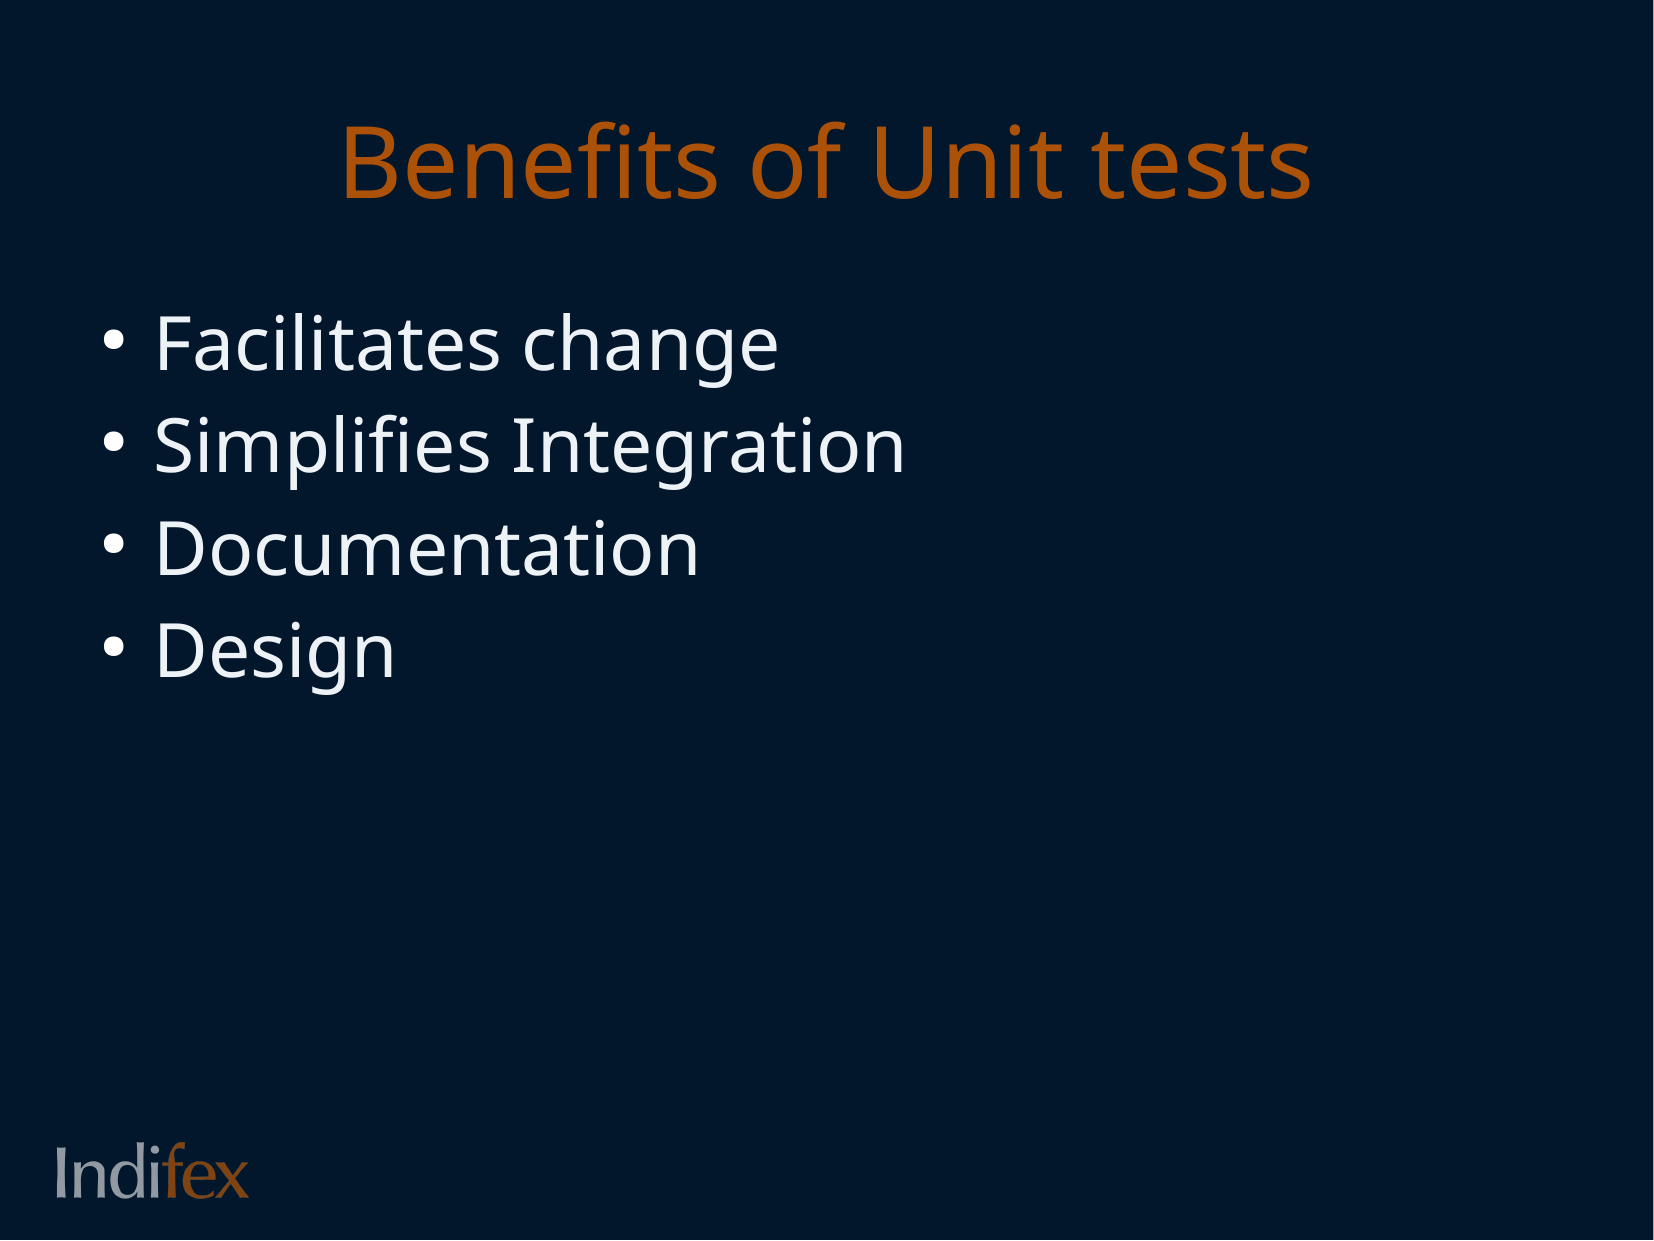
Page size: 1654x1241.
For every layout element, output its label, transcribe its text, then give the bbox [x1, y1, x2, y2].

list Facilitates change Simplifies Integration Documentation Design [82, 290, 1571, 1109]
title Benefits of Unit tests [82, 49, 1571, 257]
picture [56, 1142, 249, 1241]
